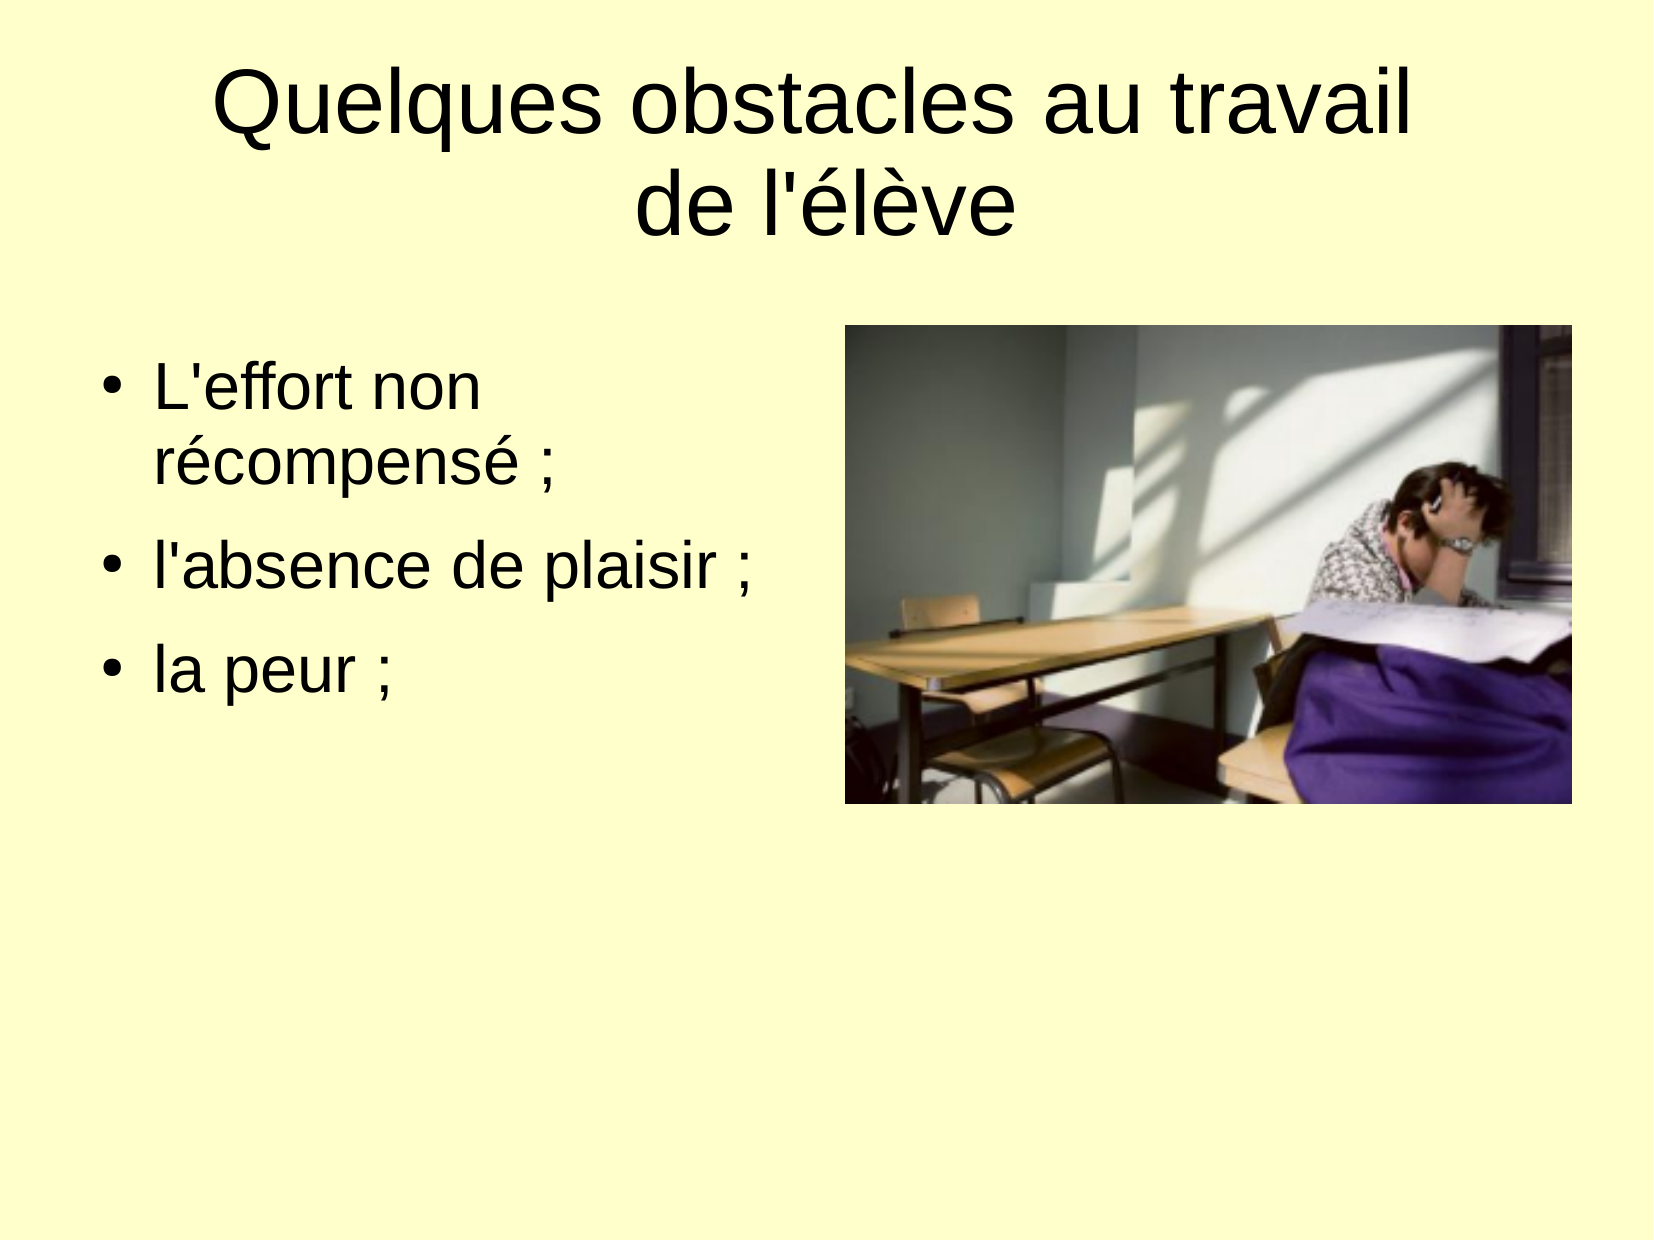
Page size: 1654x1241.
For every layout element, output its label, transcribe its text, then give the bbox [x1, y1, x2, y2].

list L'effort non récompensé ; l'absence de plaisir ; la peur ; [82, 349, 809, 768]
title Quelques obstacles au travail de l'élève [82, 49, 1571, 257]
picture [845, 325, 1572, 804]
